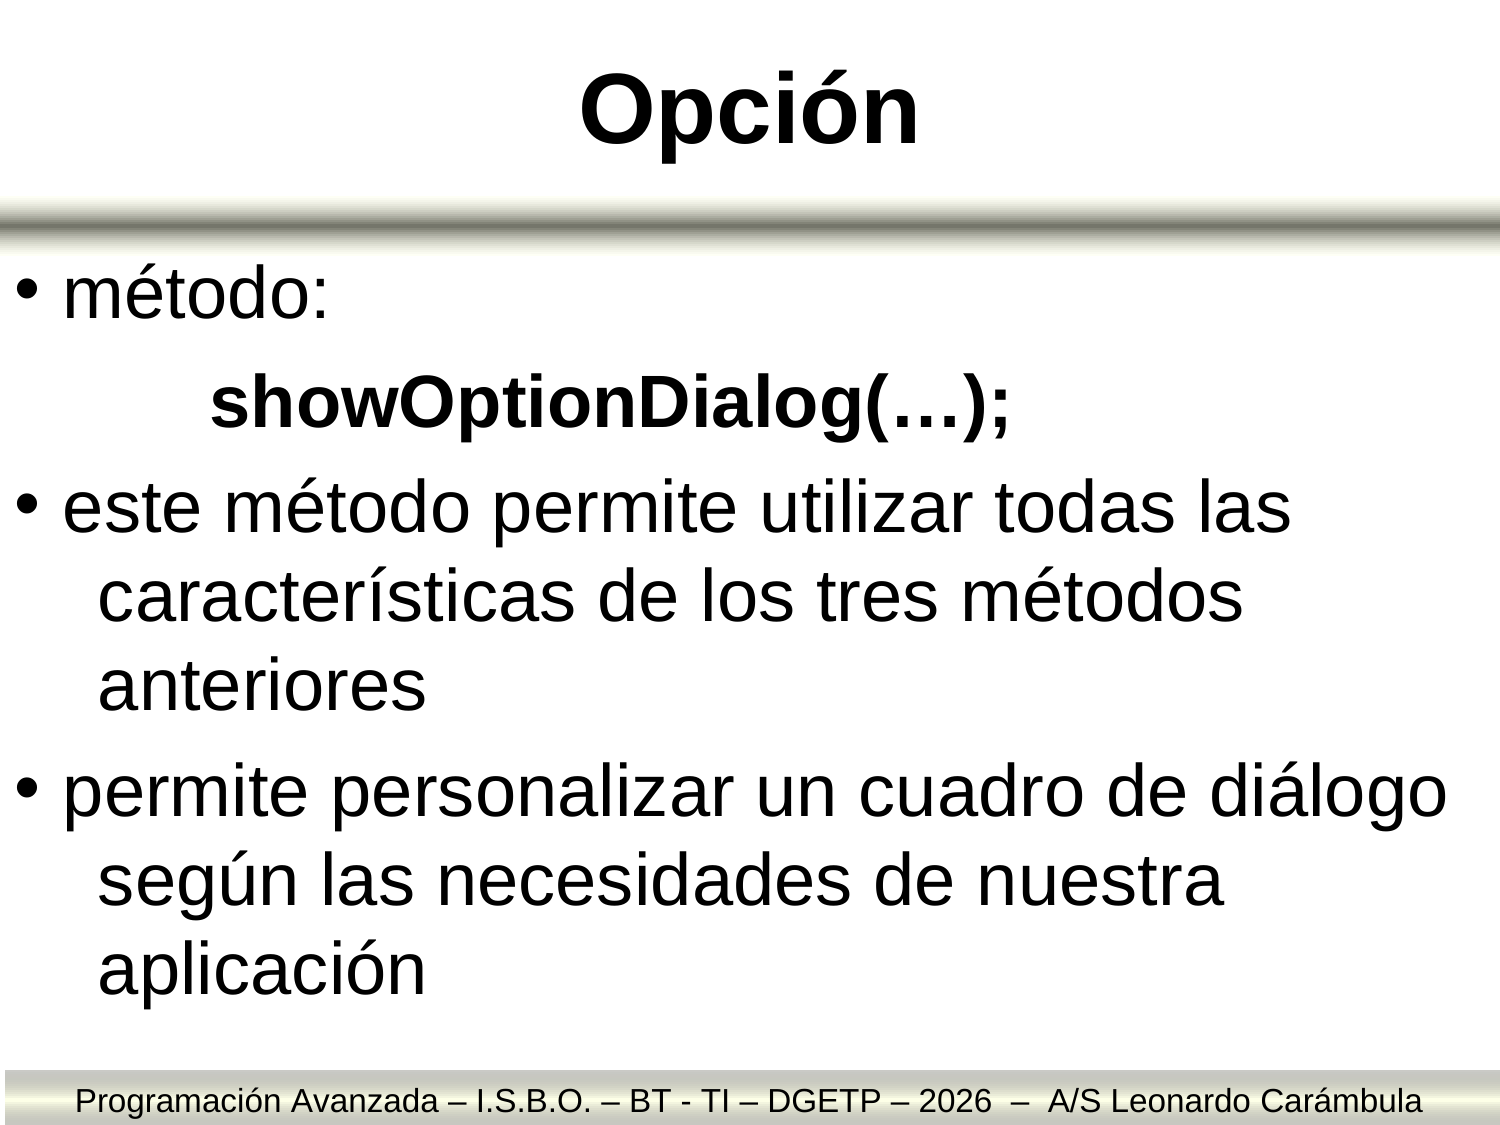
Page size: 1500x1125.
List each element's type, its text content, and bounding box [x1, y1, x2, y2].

list método: showOptionDialog(…); este método permite utilizar todas las características de los tres métodos anteriores permite personalizar un cuadro de diálogo según las necesidades de nuestra aplicación [0, 253, 1500, 1023]
title Opción [0, 9, 1500, 198]
